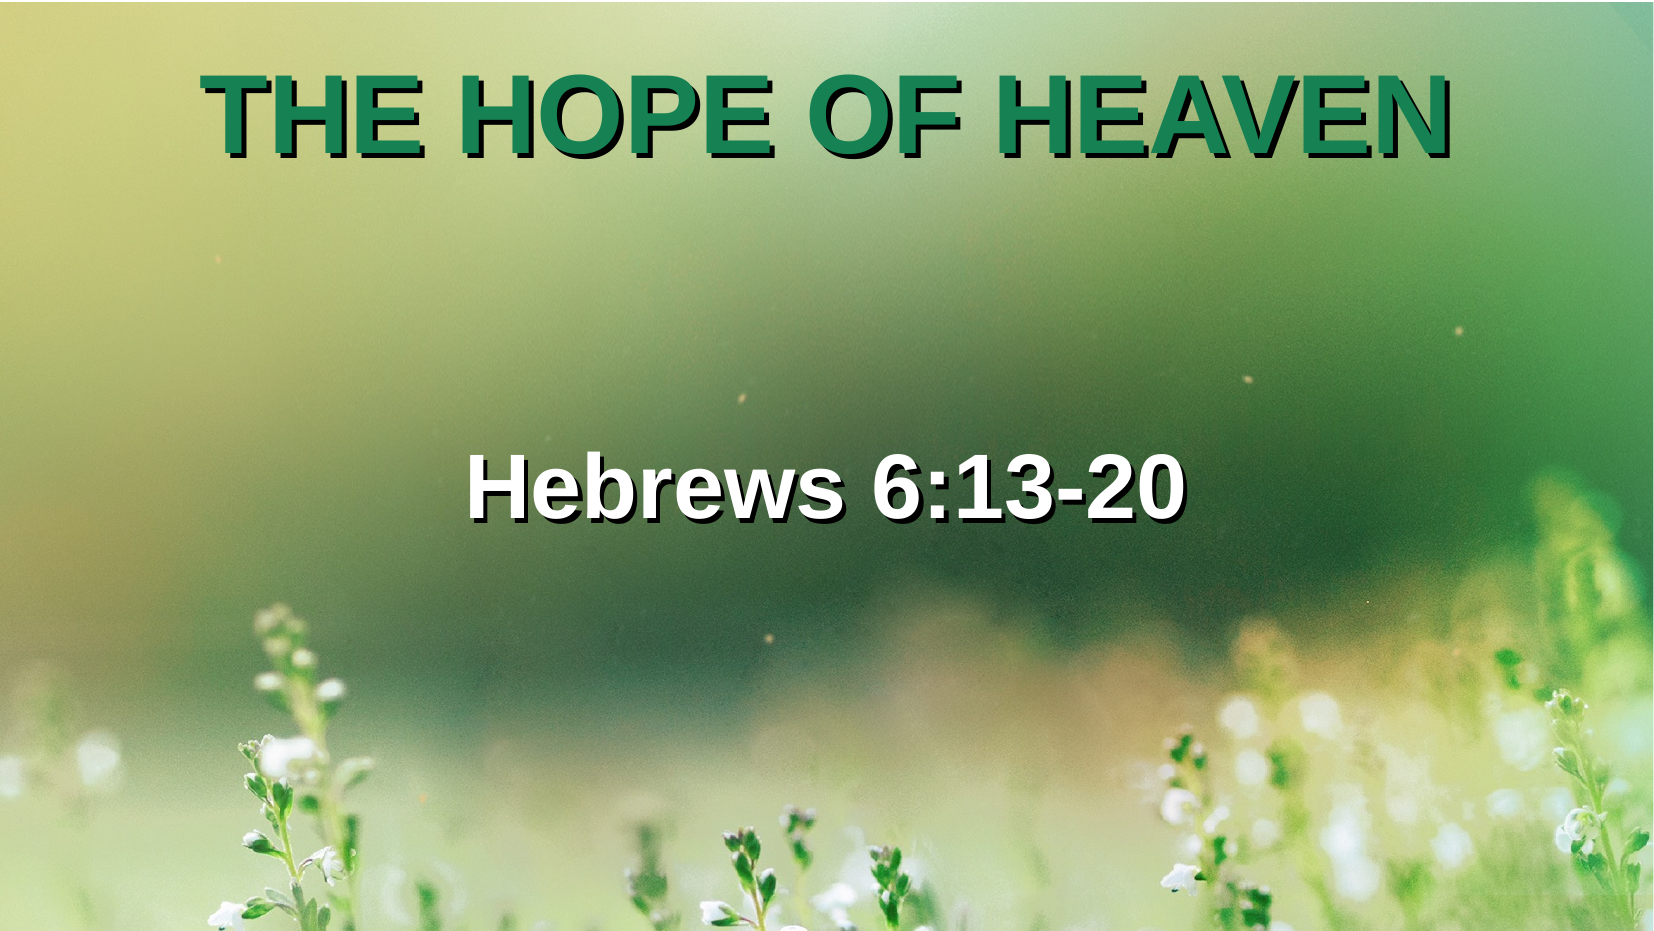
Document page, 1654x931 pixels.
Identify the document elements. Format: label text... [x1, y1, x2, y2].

title THE HOPE OF HEAVEN [82, 37, 1571, 193]
picture [0, 2, 1654, 931]
subtitle Hebrews 6:13-20 [82, 217, 1571, 758]
